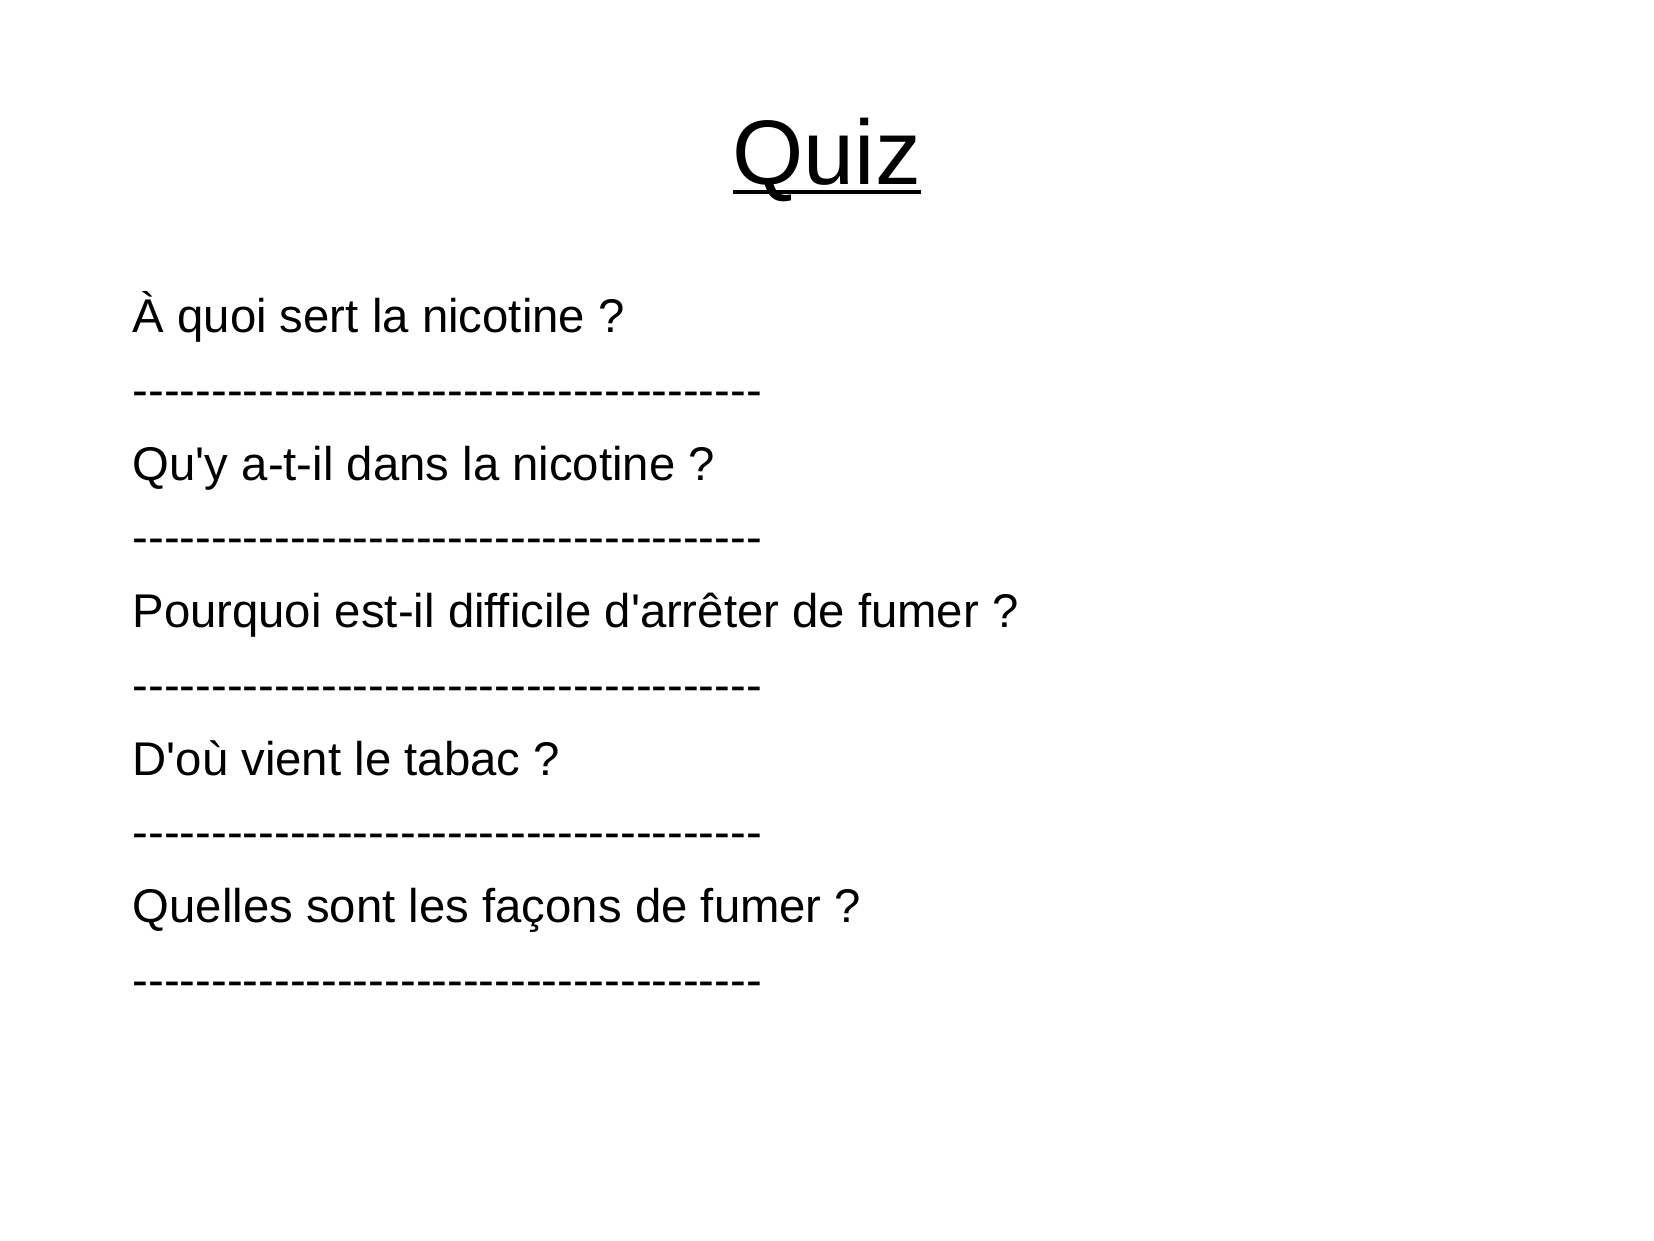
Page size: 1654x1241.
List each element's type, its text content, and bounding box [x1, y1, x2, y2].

title Quiz [82, 49, 1571, 257]
list À quoi sert la nicotine ? ---------------------------------------- Qu'y a-t-il dans la nicotine ? ---------------------------------------- Pourquoi est-il difficile d'arrêter de fumer ? ---------------------------------------- D'où vient le tabac ? ---------------------------------------- Quelles sont les façons de fumer ? ---------------------------------------- [82, 290, 1571, 1010]
